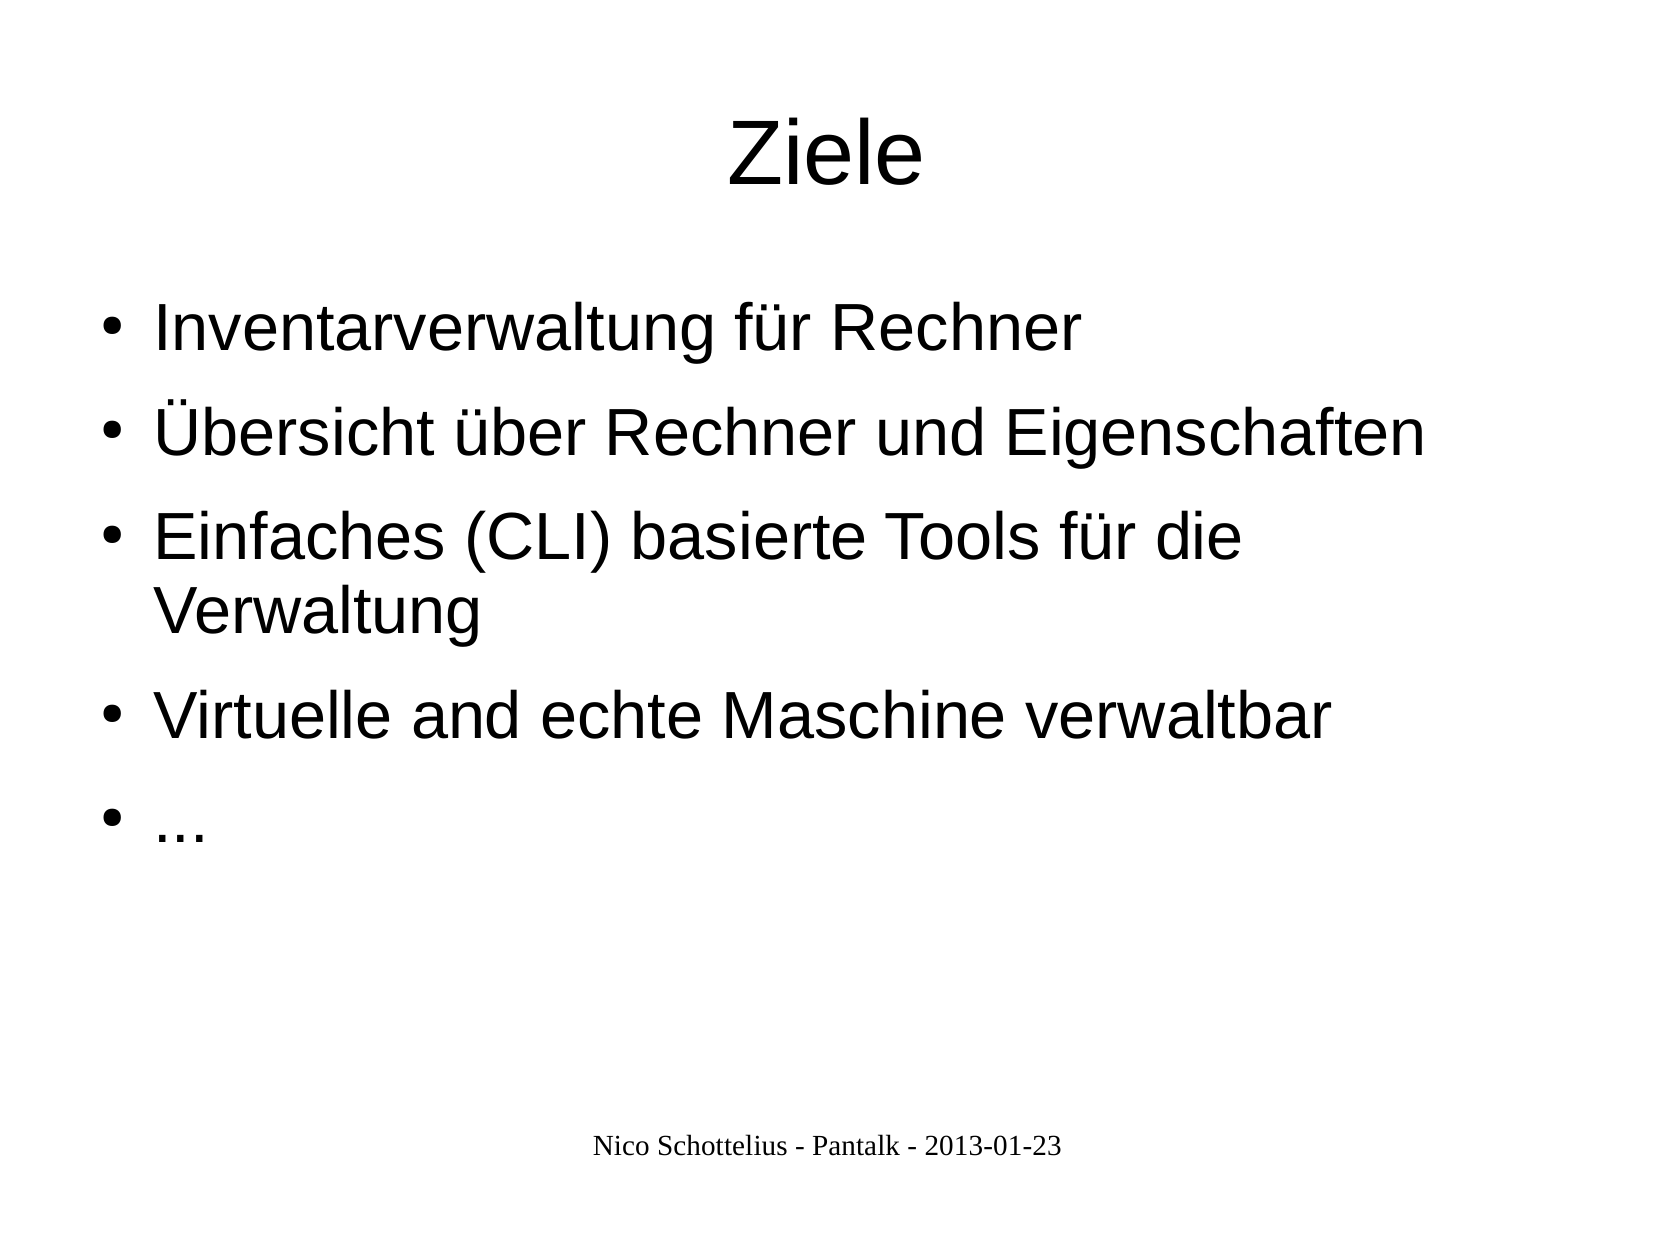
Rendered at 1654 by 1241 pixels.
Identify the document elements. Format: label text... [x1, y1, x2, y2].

title Ziele [82, 49, 1571, 257]
list Inventarverwaltung für Rechner Übersicht über Rechner und Eigenschaften Einfaches (CLI) basierte Tools für die Verwaltung Virtuelle and echte Maschine verwaltbar ... [82, 290, 1538, 1010]
